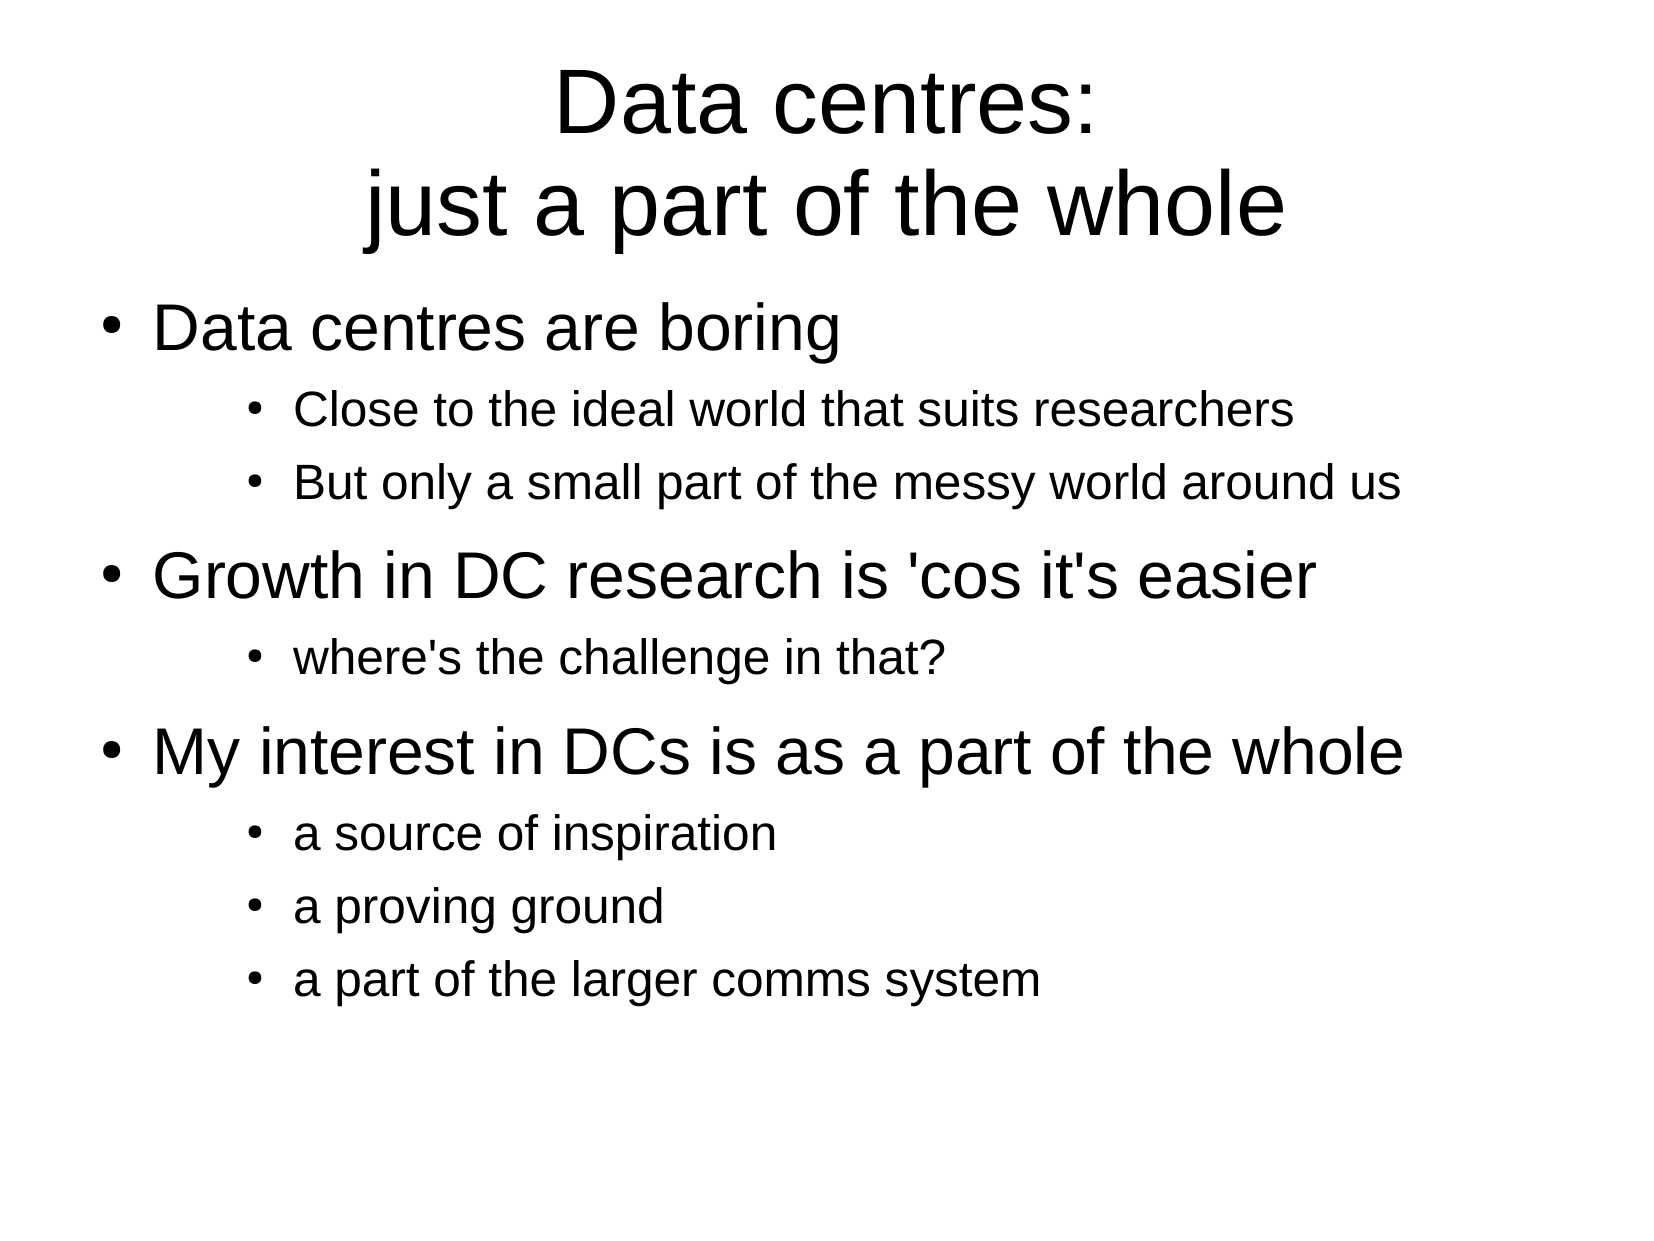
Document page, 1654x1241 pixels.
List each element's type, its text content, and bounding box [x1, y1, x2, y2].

title Data centres: just a part of the whole [82, 49, 1571, 257]
list Data centres are boring Close to the ideal world that suits researchers But only a small part of the messy world around us Growth in DC research is 'cos it's easier where's the challenge in that? My interest in DCs is as a part of the whole a source of inspiration a proving ground a part of the larger comms system [82, 290, 1571, 1010]
